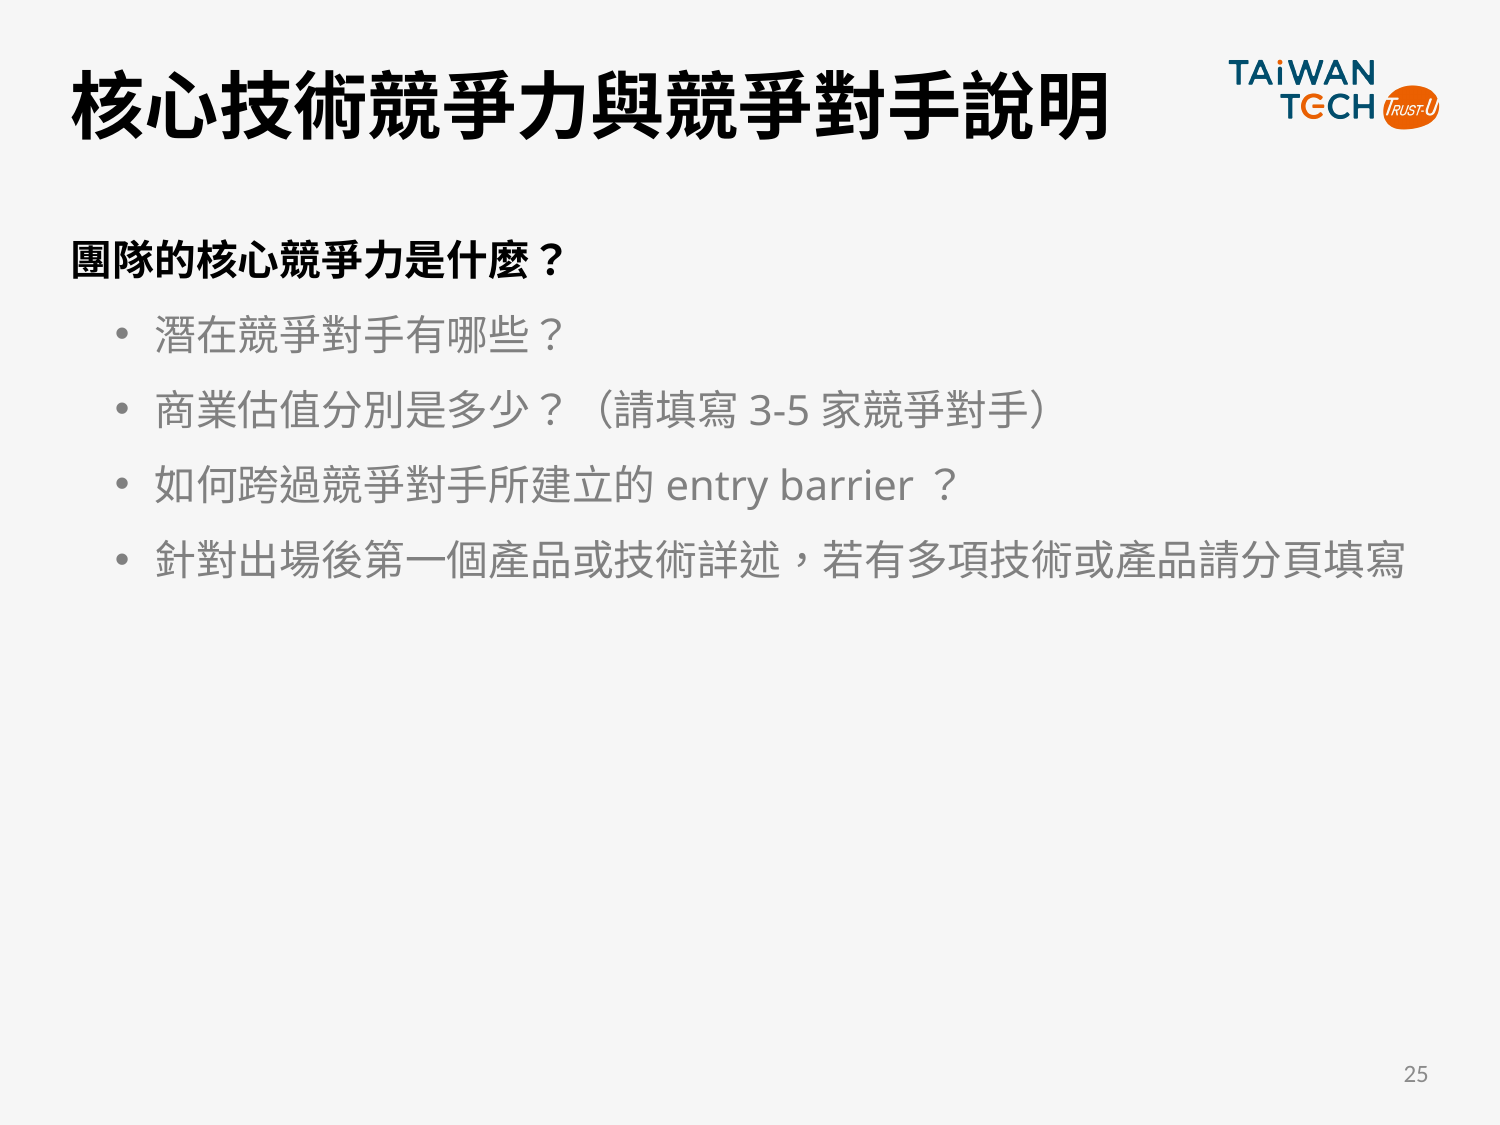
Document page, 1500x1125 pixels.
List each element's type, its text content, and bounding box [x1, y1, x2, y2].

slide_number <編號> [1106, 1042, 1445, 1103]
list 團隊的核心競爭力是什麼？ 潛在競爭對手有哪些？ 商業估值分別是多少？（請填寫3-5家競爭對手） 如何跨過競爭對手所建立的entry barrier？ 針對出場後第一個產品或技術詳述，若有多項技術或產品請分頁填寫 [55, 200, 1444, 1021]
title 核心技術競爭力與競爭對手說明 [55, 33, 1444, 156]
